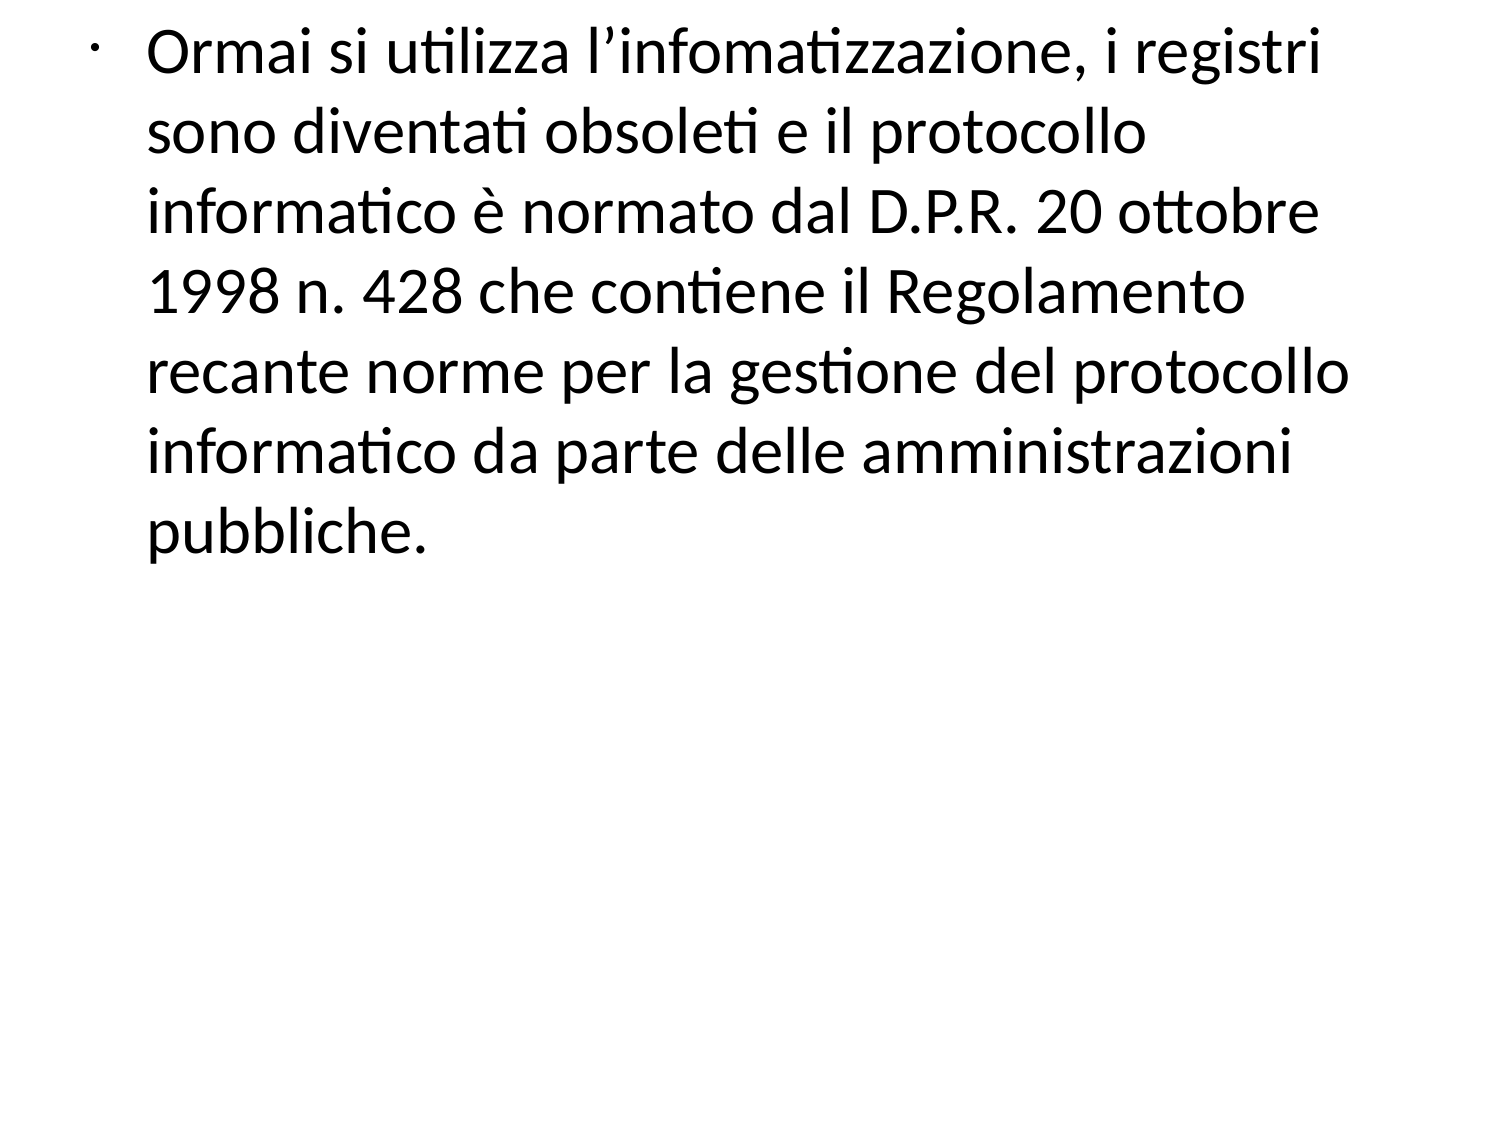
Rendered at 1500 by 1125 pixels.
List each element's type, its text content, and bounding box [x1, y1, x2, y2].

list Ormai si utilizza l’infomatizzazione, i registri sono diventati obsoleti e il protocollo informatico è normato dal D.P.R. 20 ottobre 1998 n. 428 che contiene il Regolamento recante norme per la gestione del protocollo informatico da parte delle amministrazioni pubbliche. [75, 0, 1425, 1005]
